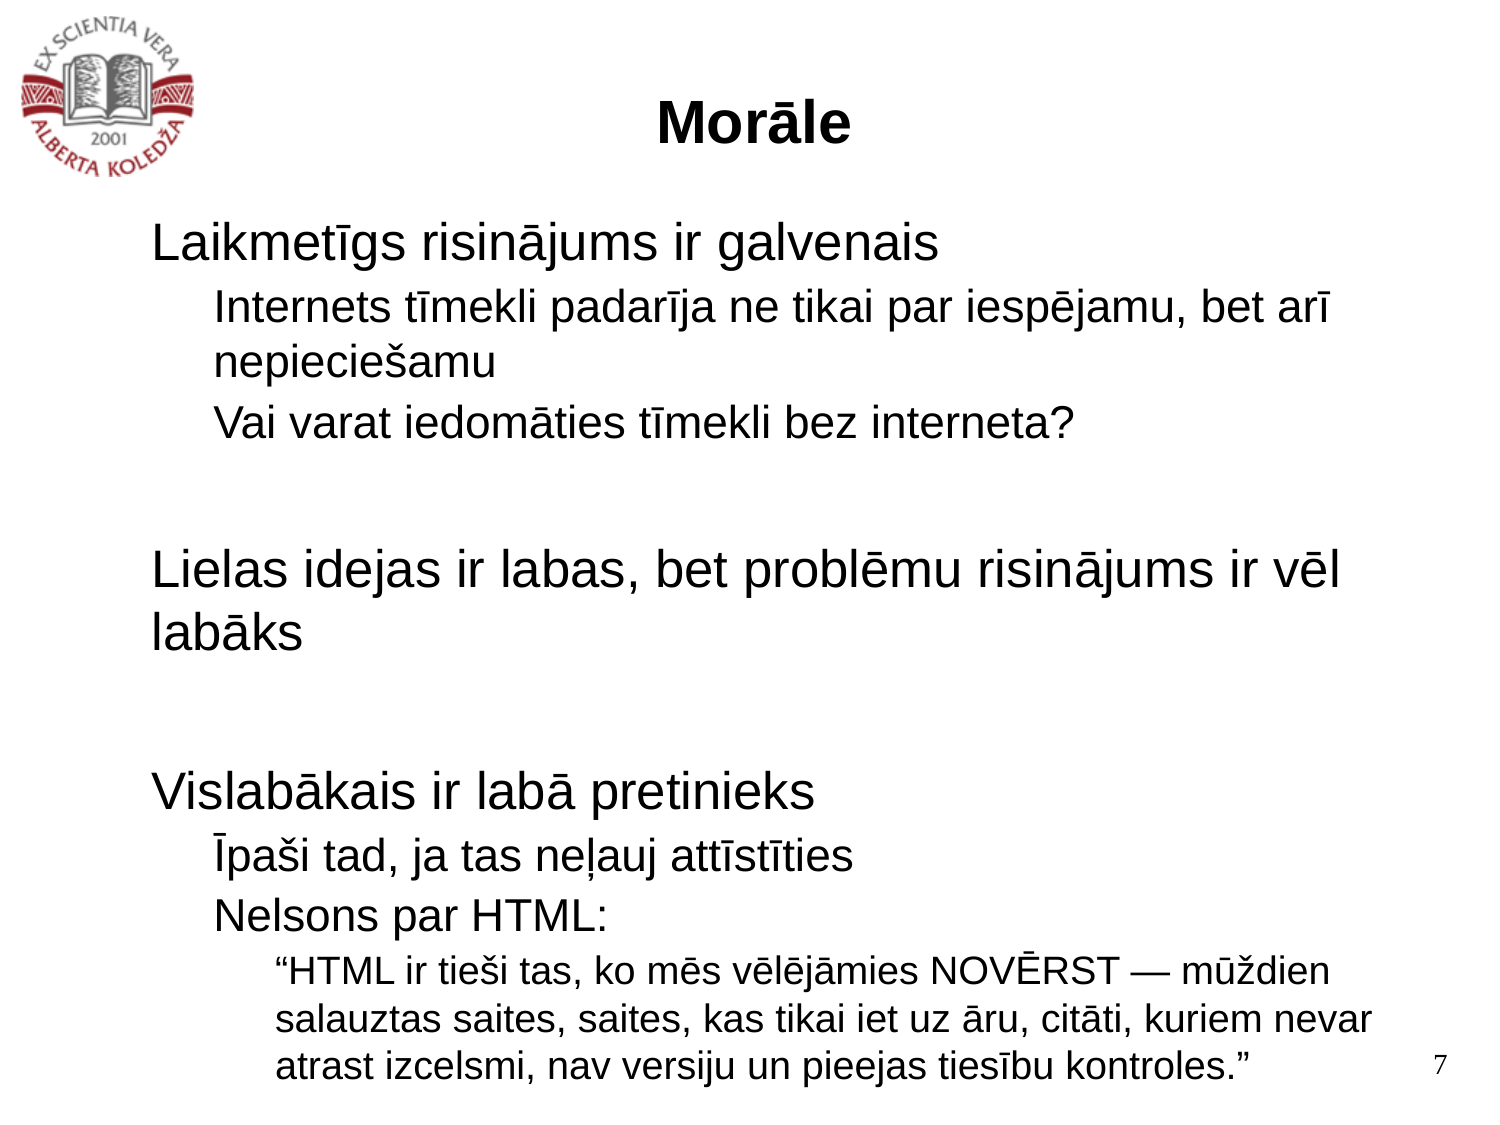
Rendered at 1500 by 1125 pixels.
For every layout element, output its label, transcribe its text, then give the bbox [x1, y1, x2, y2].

list Laikmetīgs risinājums ir galvenais Internets tīmekli padarīja ne tikai par iespējamu, bet arī nepieciešamu Vai varat iedomāties tīmekli bez interneta? Lielas idejas ir labas, bet problēmu risinājums ir vēl labāks Vislabākais ir labā pretinieks Īpaši tad, ja tas neļauj attīstīties Nelsons par HTML: “HTML ir tieši tas, ko mēs vēlējāmies NOVĒRST — mūždien salauztas saites, saites, kas tikai iet uz āru, citāti, kuriem nevar atrast izcelsmi, nav versiju un pieejas tiesību kontroles.” [74, 200, 1463, 1101]
title Morāle [49, 62, 1438, 175]
picture [21, 16, 194, 177]
